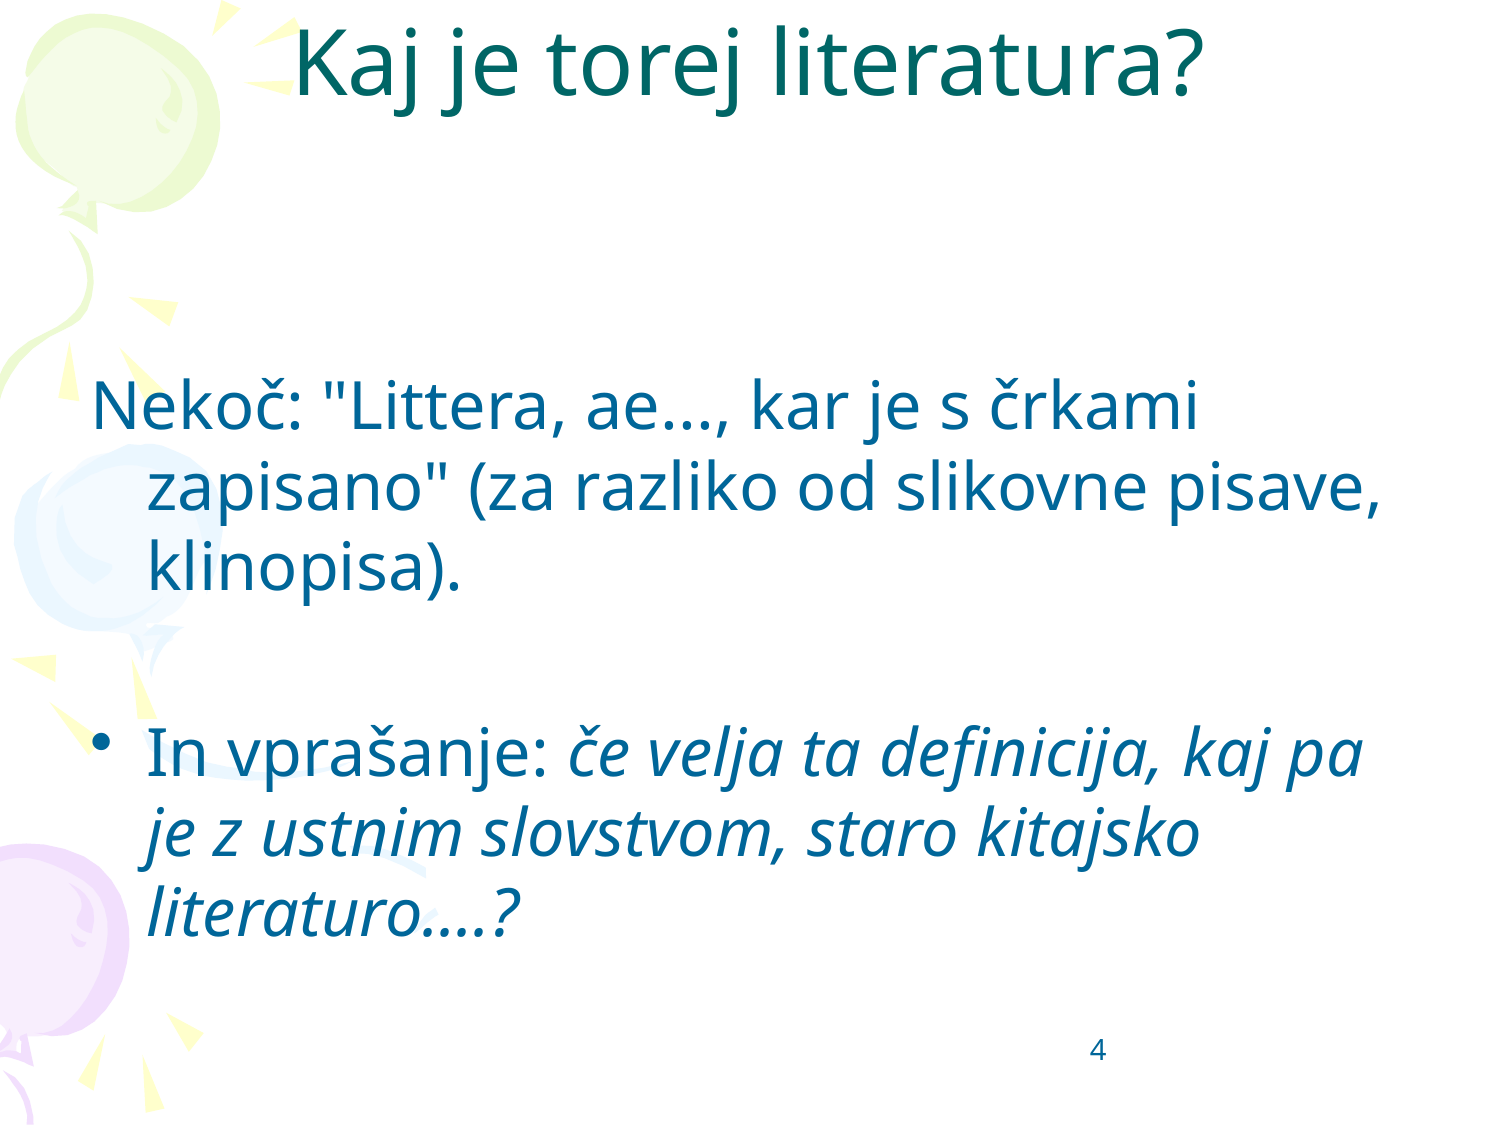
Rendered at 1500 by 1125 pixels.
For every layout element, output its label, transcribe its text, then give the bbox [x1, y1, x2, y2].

title Kaj je torej literatura? [72, 16, 1425, 233]
list Nekoč: "Littera, ae..., kar je s črkami zapisano" (za razliko od slikovne pisave, klinopisa). In vprašanje: če velja ta definicija, kaj pa je z ustnim slovstvom, staro kitajsko literaturo....? [75, 262, 1425, 994]
slide_number <number> [1074, 1024, 1425, 1100]
